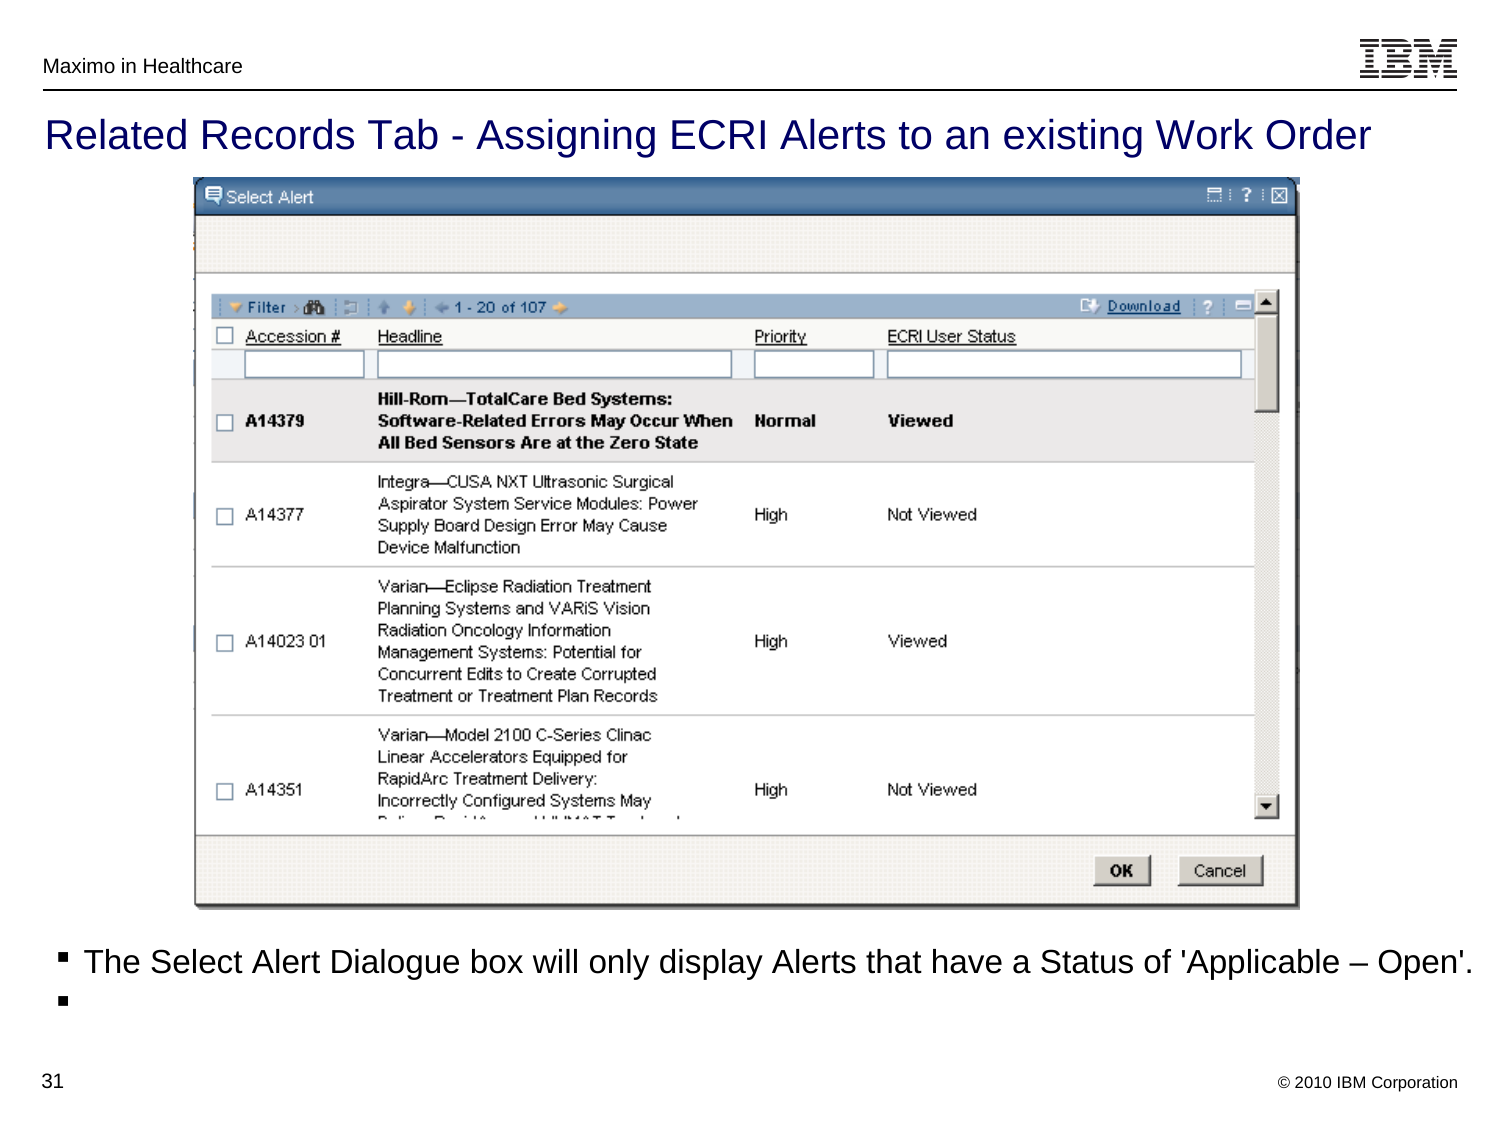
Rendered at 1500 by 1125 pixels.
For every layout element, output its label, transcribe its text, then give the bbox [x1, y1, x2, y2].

picture [193, 177, 1300, 910]
title Related Records Tab - Assigning ECRI Alerts to an existing Work Order [29, 88, 1468, 180]
list The Select Alert Dialogue box will only display Alerts that have a Status of 'Applicable – Open'. [55, 944, 1477, 1093]
picture [1360, 39, 1457, 78]
